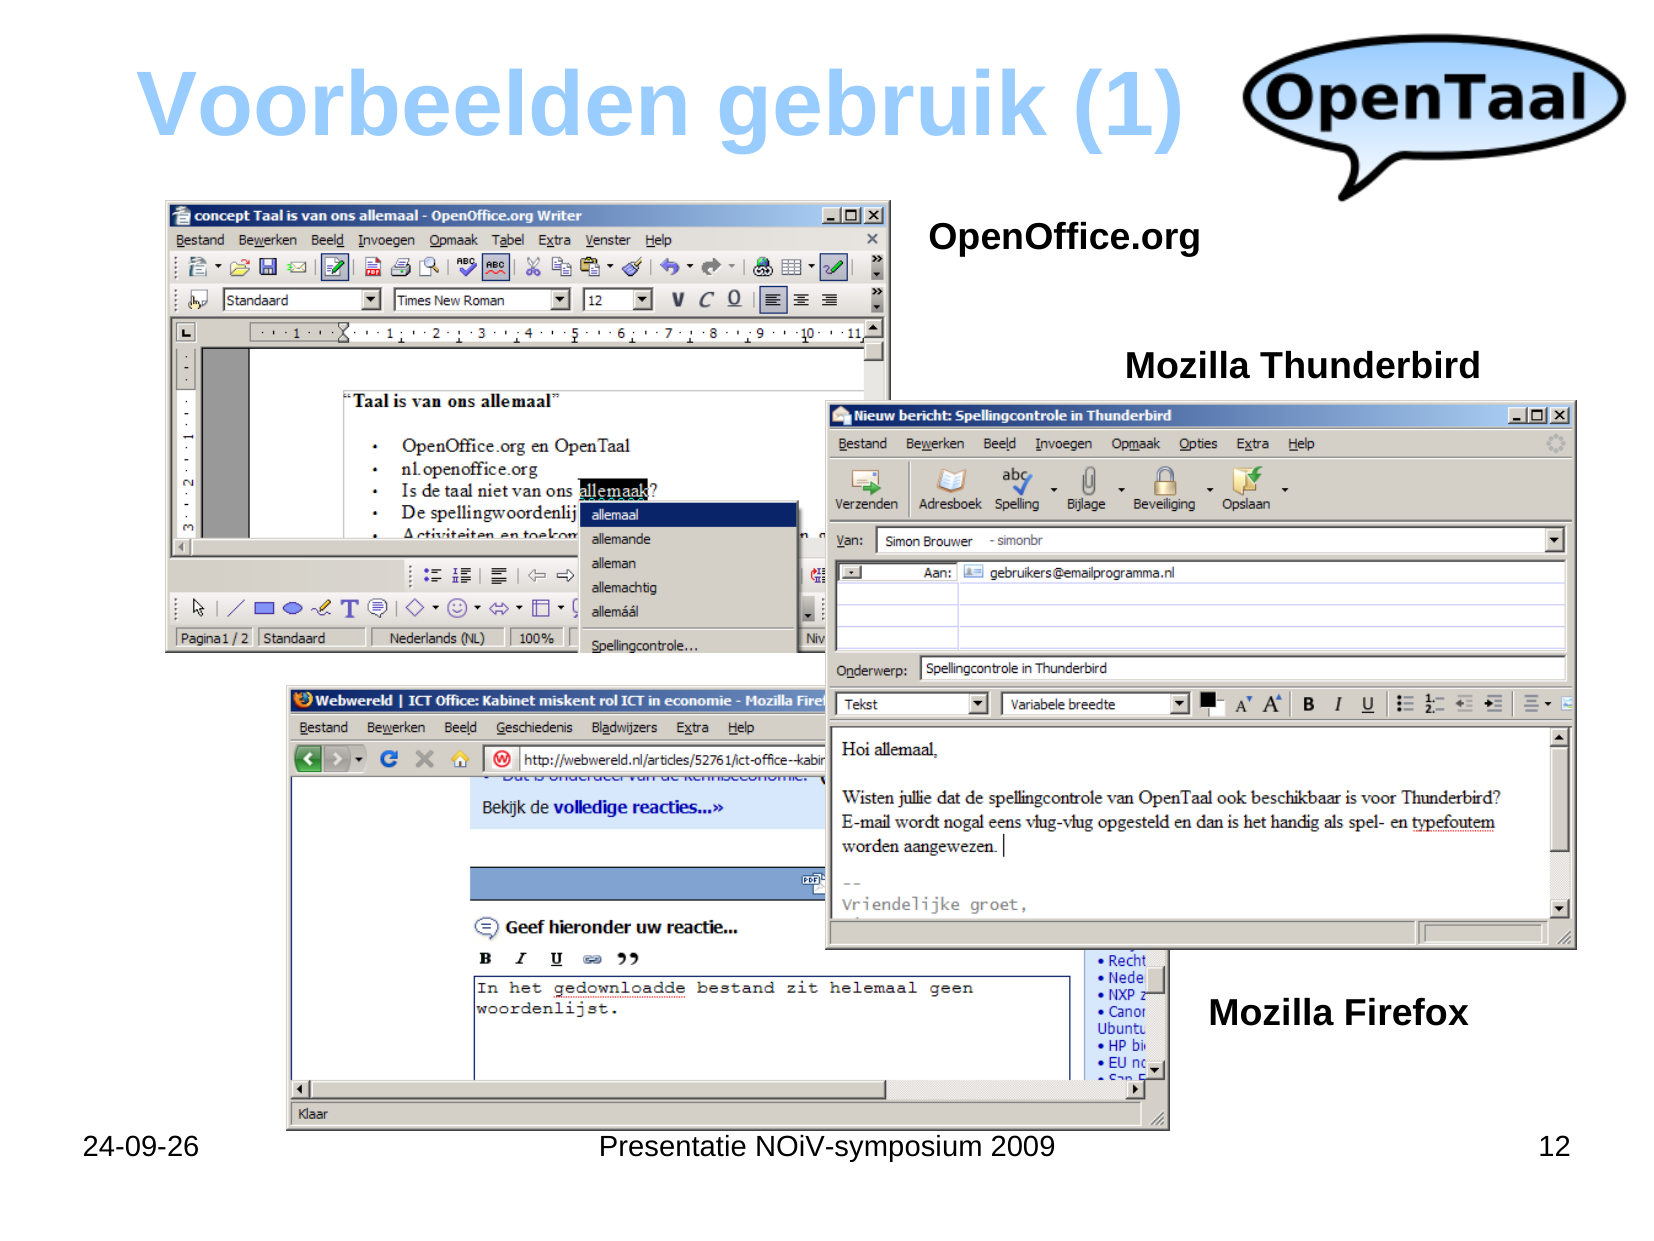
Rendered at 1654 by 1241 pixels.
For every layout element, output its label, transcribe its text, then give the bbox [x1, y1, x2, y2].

text_box Mozilla Firefox [1193, 984, 1486, 1043]
picture [165, 200, 1577, 1131]
picture [1240, 29, 1631, 206]
text_box Mozilla Thunderbird [1110, 336, 1536, 433]
title Voorbeelden gebruik (1) [0, 7, 1406, 200]
text_box OpenOffice.org [913, 208, 1217, 267]
